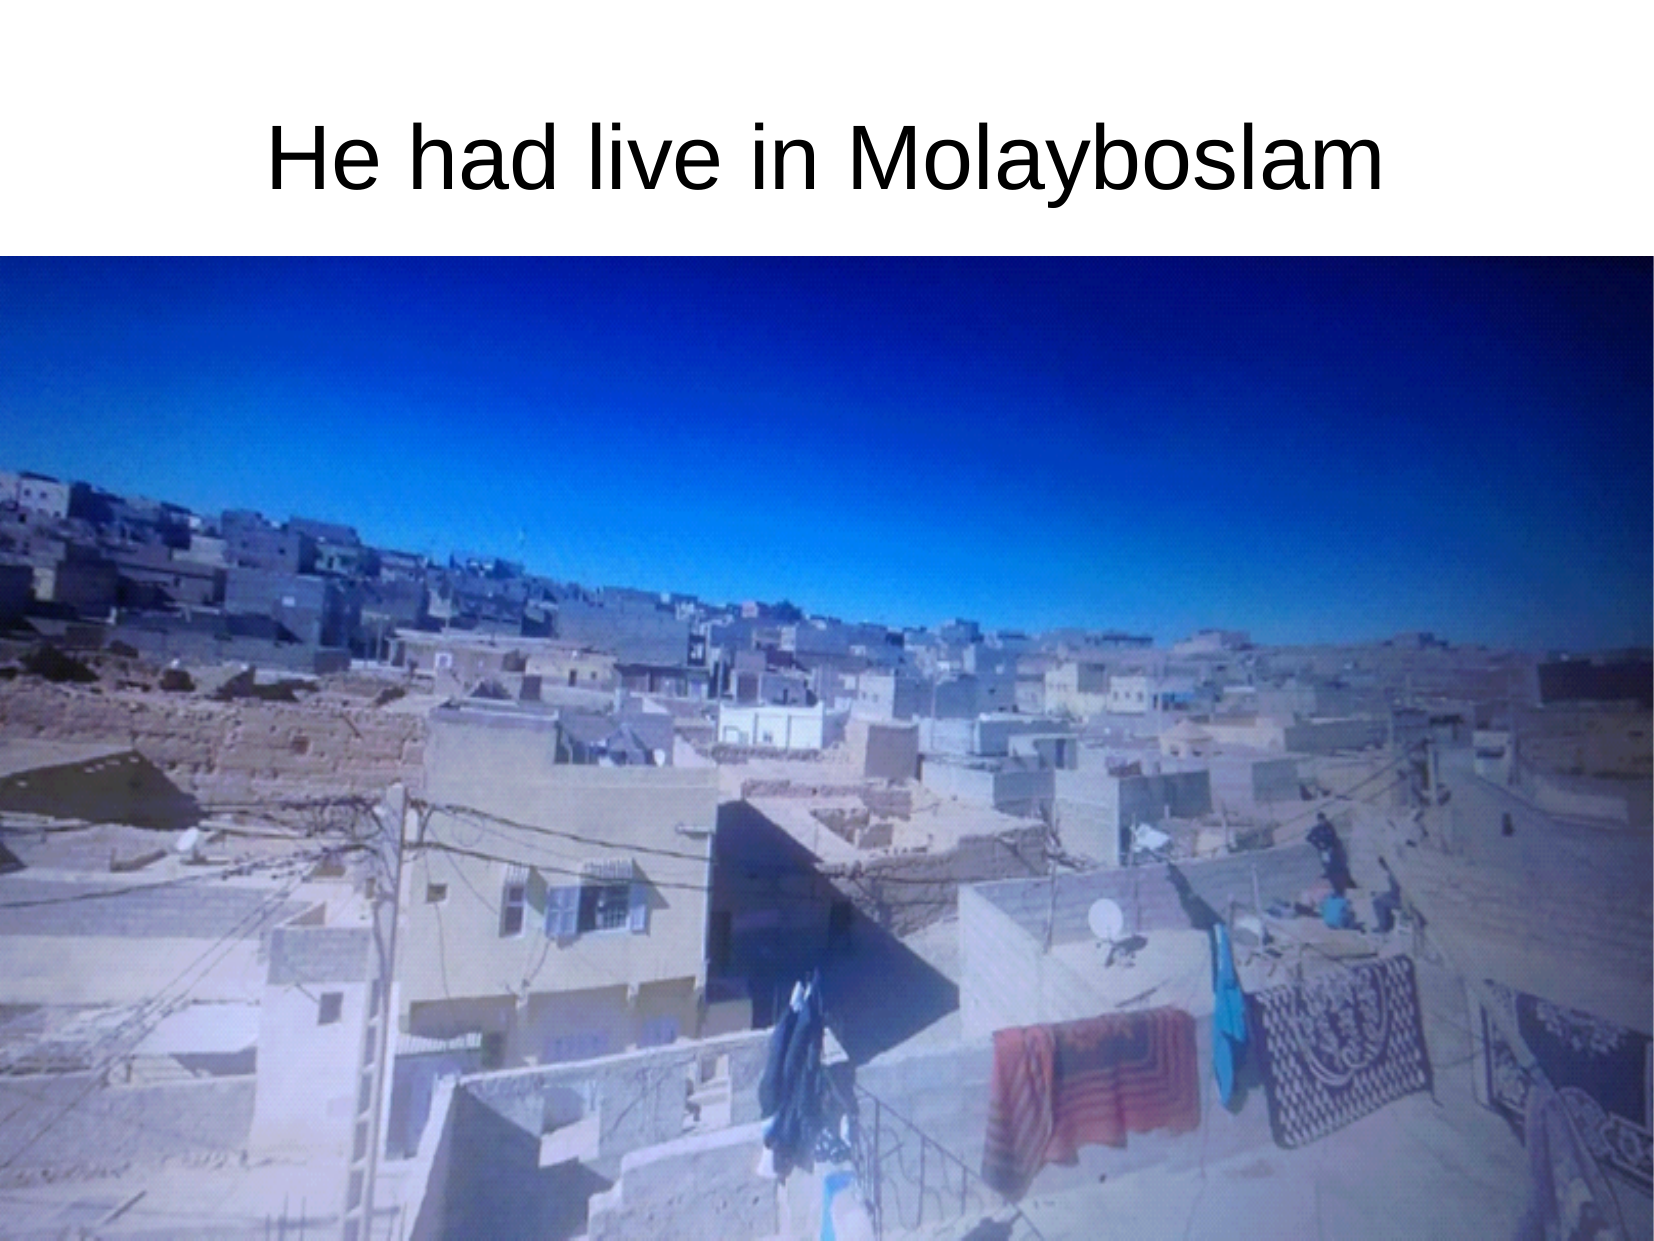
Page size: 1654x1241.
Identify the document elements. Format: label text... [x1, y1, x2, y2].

title He had live in Molayboslam [82, 49, 1571, 256]
picture [0, 256, 1654, 1241]
